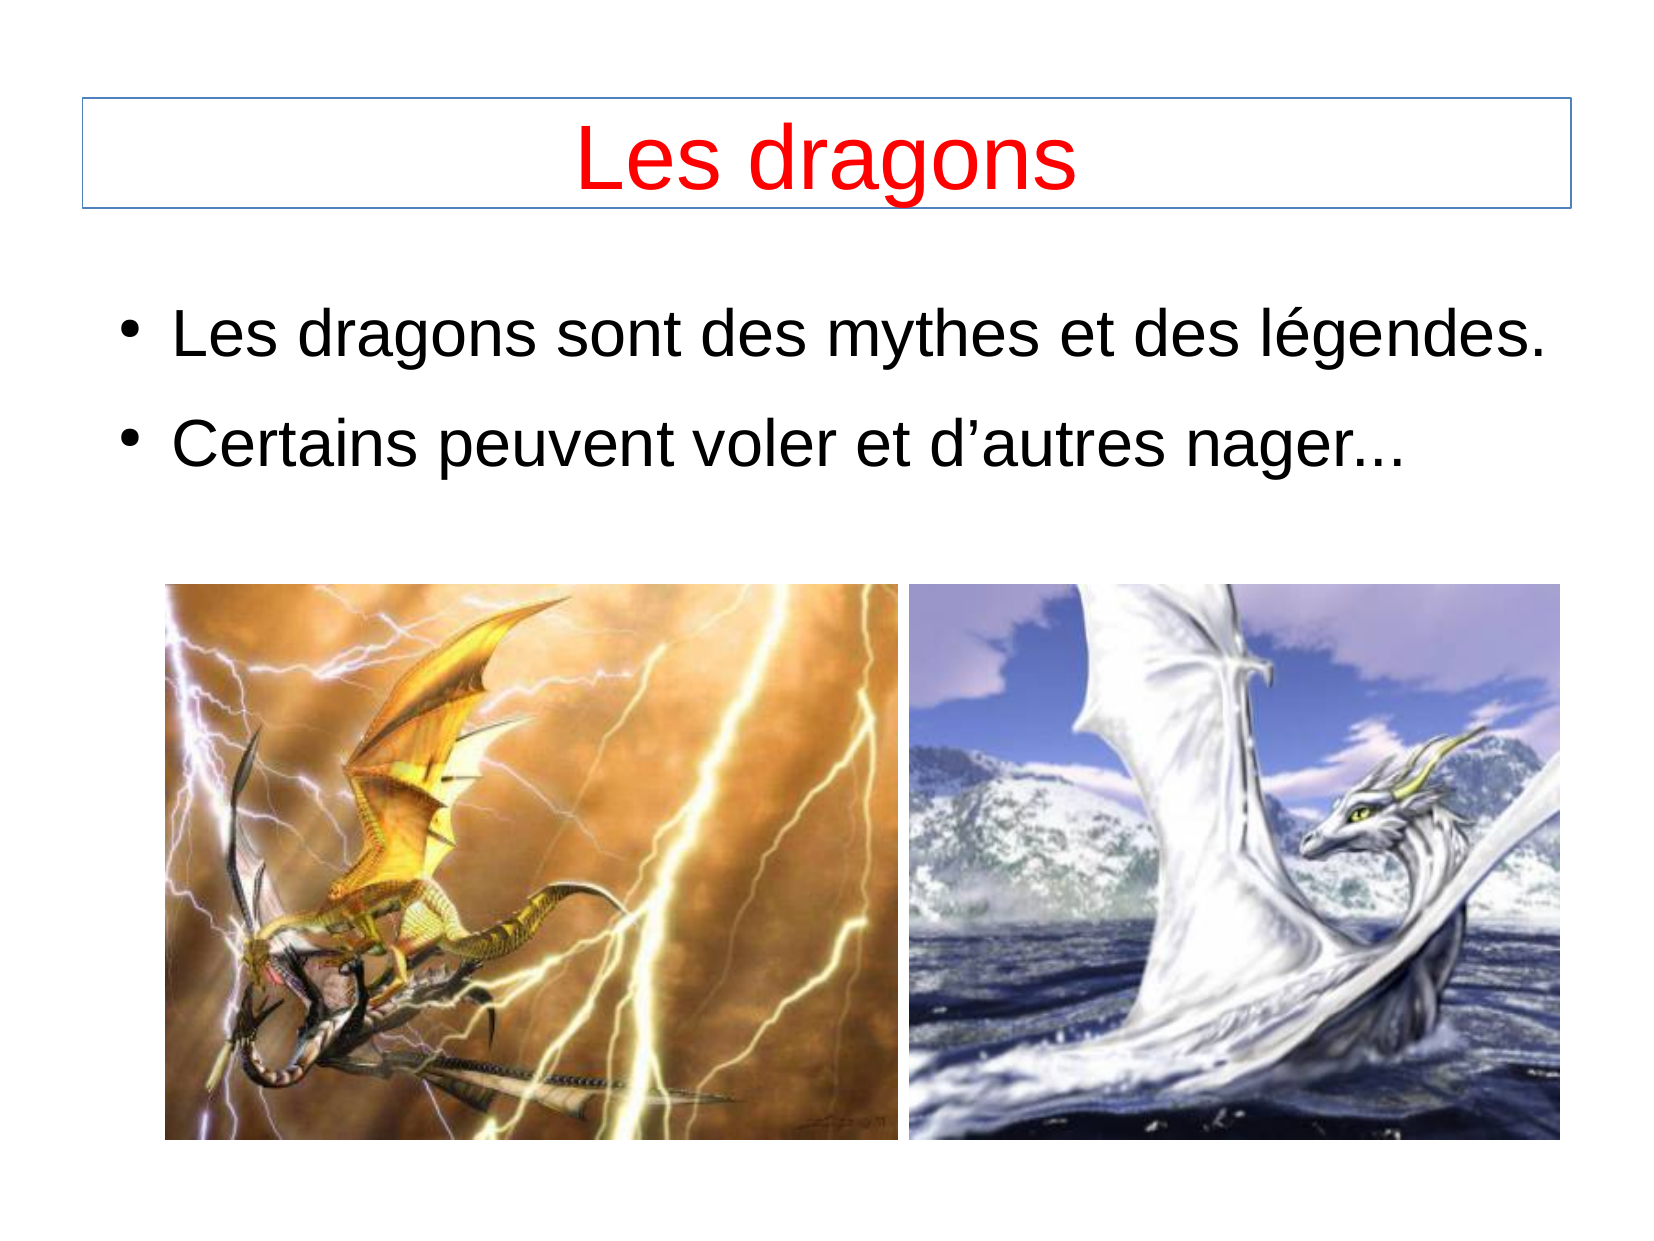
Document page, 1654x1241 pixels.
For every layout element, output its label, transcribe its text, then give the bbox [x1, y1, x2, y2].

list Les dragons sont des mythes et des légendes. Certains peuvent voler et d’autres nager... [82, 290, 1571, 480]
picture [165, 584, 898, 1140]
title Les dragons [82, 97, 1571, 208]
picture [909, 584, 1560, 1140]
